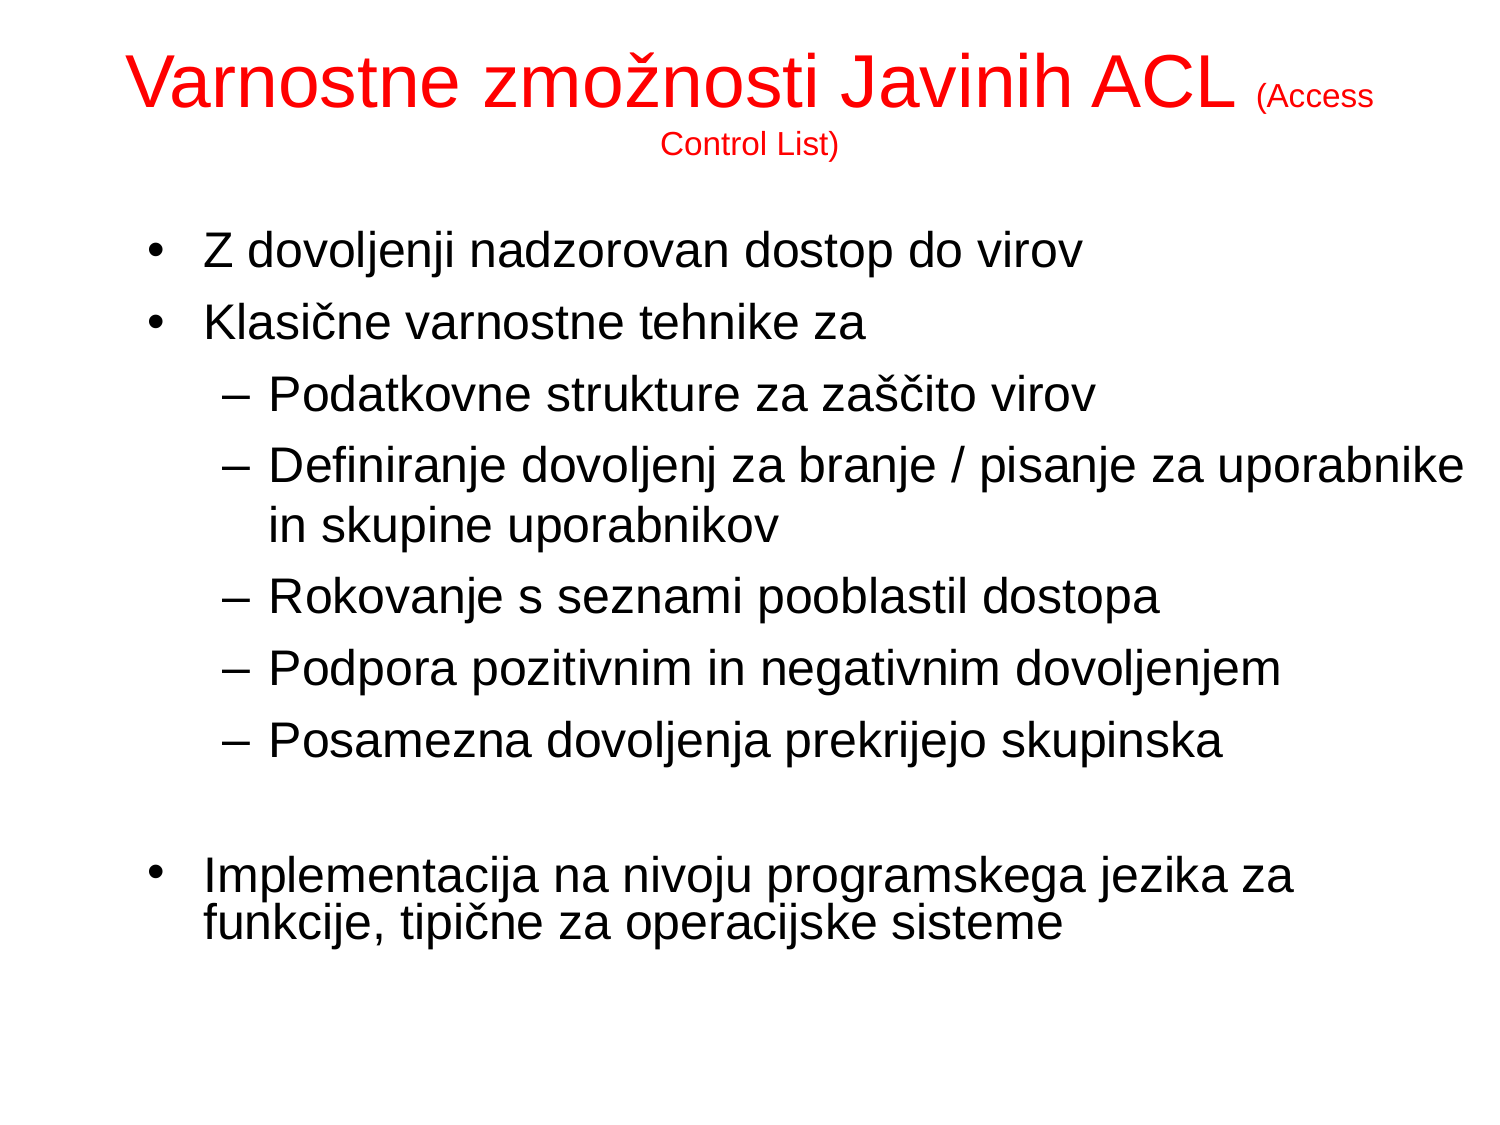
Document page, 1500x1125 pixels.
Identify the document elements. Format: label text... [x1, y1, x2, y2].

title Varnostne zmožnosti Javinih ACL (Access Control List) [75, 25, 1426, 171]
list Z dovoljenji nadzorovan dostop do virov Klasične varnostne tehnike za Podatkovne strukture za zaščito virov Definiranje dovoljenj za branje / pisanje za uporabnike in skupine uporabnikov Rokovanje s seznami pooblastil dostopa Podpora pozitivnim in negativnim dovoljenjem Posamezna dovoljenja prekrijejo skupinska Implementacija na nivoju programskega jezika za funkcije, tipične za operacijske sisteme [132, 212, 1500, 1086]
